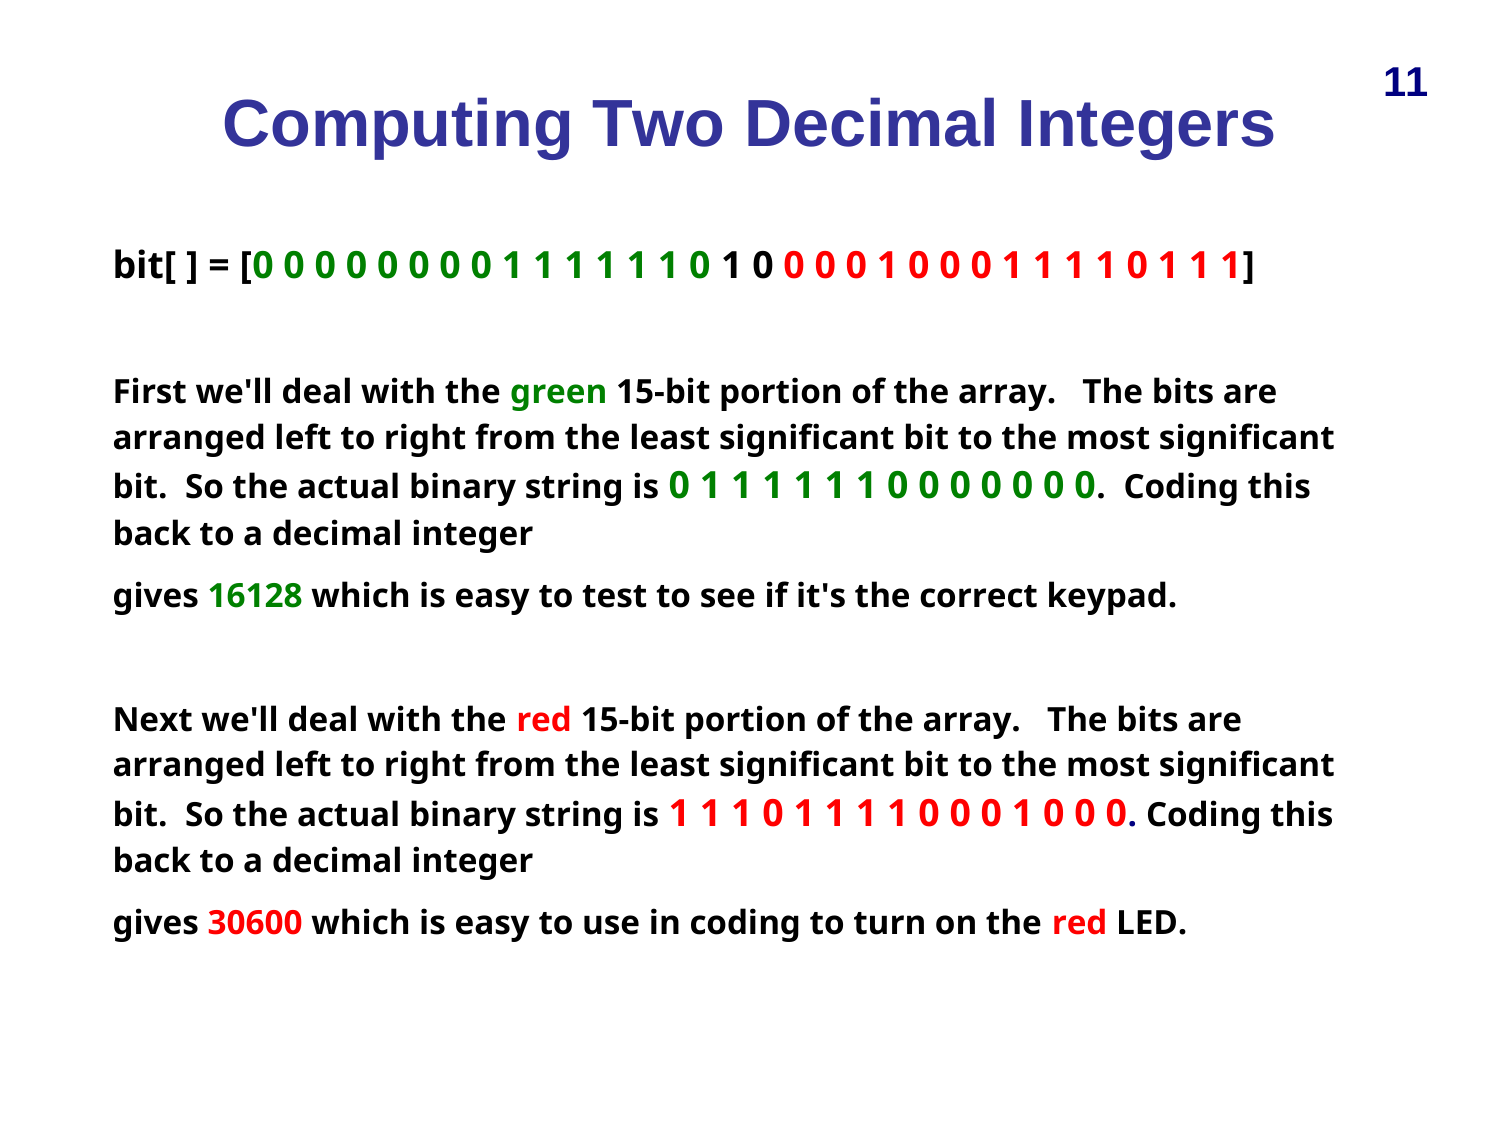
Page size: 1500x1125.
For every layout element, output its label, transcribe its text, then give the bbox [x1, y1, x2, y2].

text_box 11 [1350, 47, 1463, 113]
subtitle bit[ ] = [0 0 0 0 0 0 0 0 1 1 1 1 1 1 0 1 0 0 0 0 1 0 0 0 1 1 1 1 0 1 1 1] First we'll deal with the green 15-bit portion of the array. The bits are arranged left to right from the least significant bit to the most significant bit. So the actual binary string is 0 1 1 1 1 1 1 0 0 0 0 0 0 0. Coding this back to a decimal integer gives 16128 which is easy to test to see if it's the correct keypad. Next we'll deal with the red 15-bit portion of the array. The bits are arranged left to right from the least significant bit to the most significant bit. So the actual binary string is 1 1 1 0 1 1 1 1 0 0 0 1 0 0 0. Coding this back to a decimal integer gives 30600 which is easy to use in coding to turn on the red LED. [112, 254, 1388, 1053]
title Computing Two Decimal Integers [75, 75, 1426, 173]
